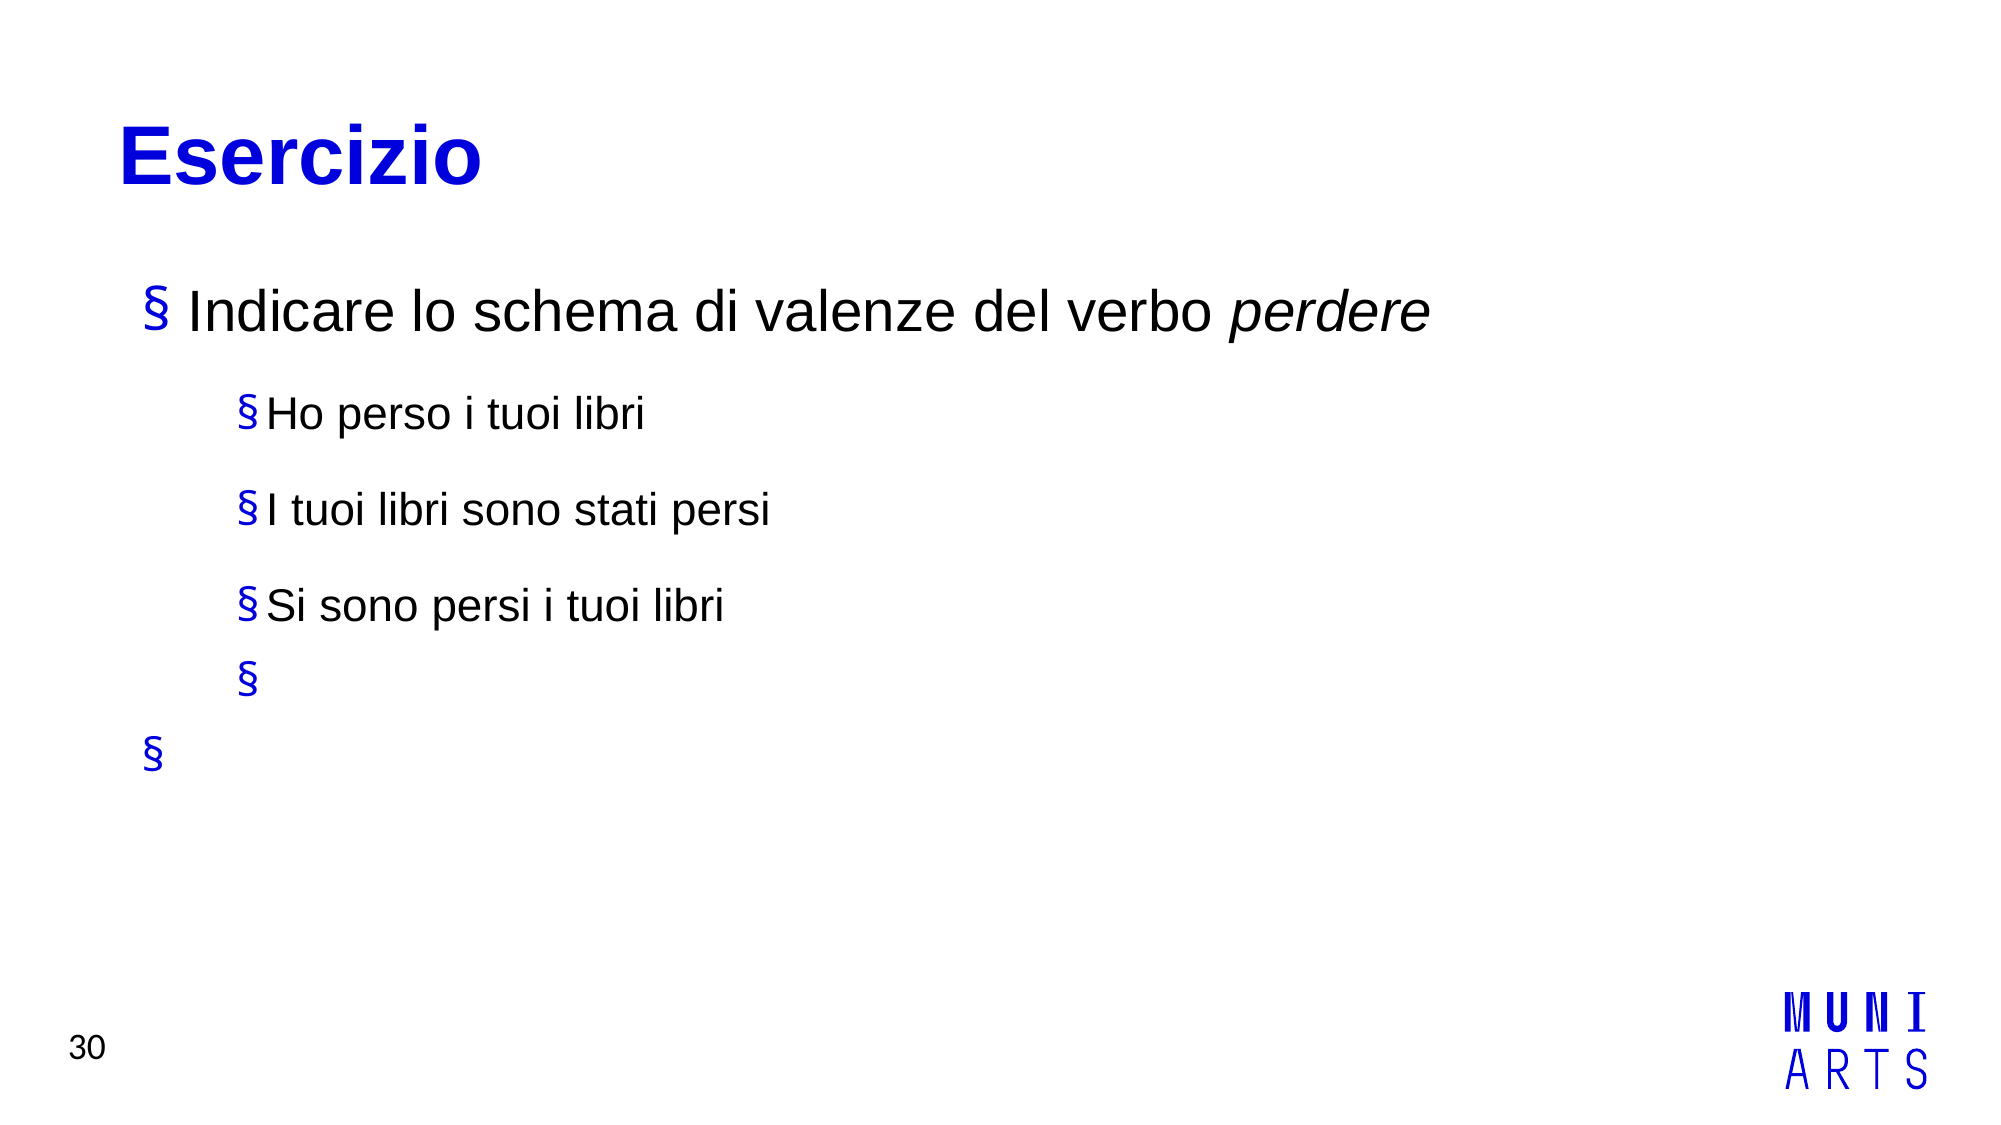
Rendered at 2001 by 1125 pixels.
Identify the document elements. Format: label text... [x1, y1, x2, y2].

text_box 28 [67, 1021, 110, 1063]
title Esercizio [118, 118, 1883, 193]
list Indicare lo schema di valenze del verbo perdere Ho perso i tuoi libri I tuoi libri sono stati persi Si sono persi i tuoi libri [118, 268, 1976, 916]
